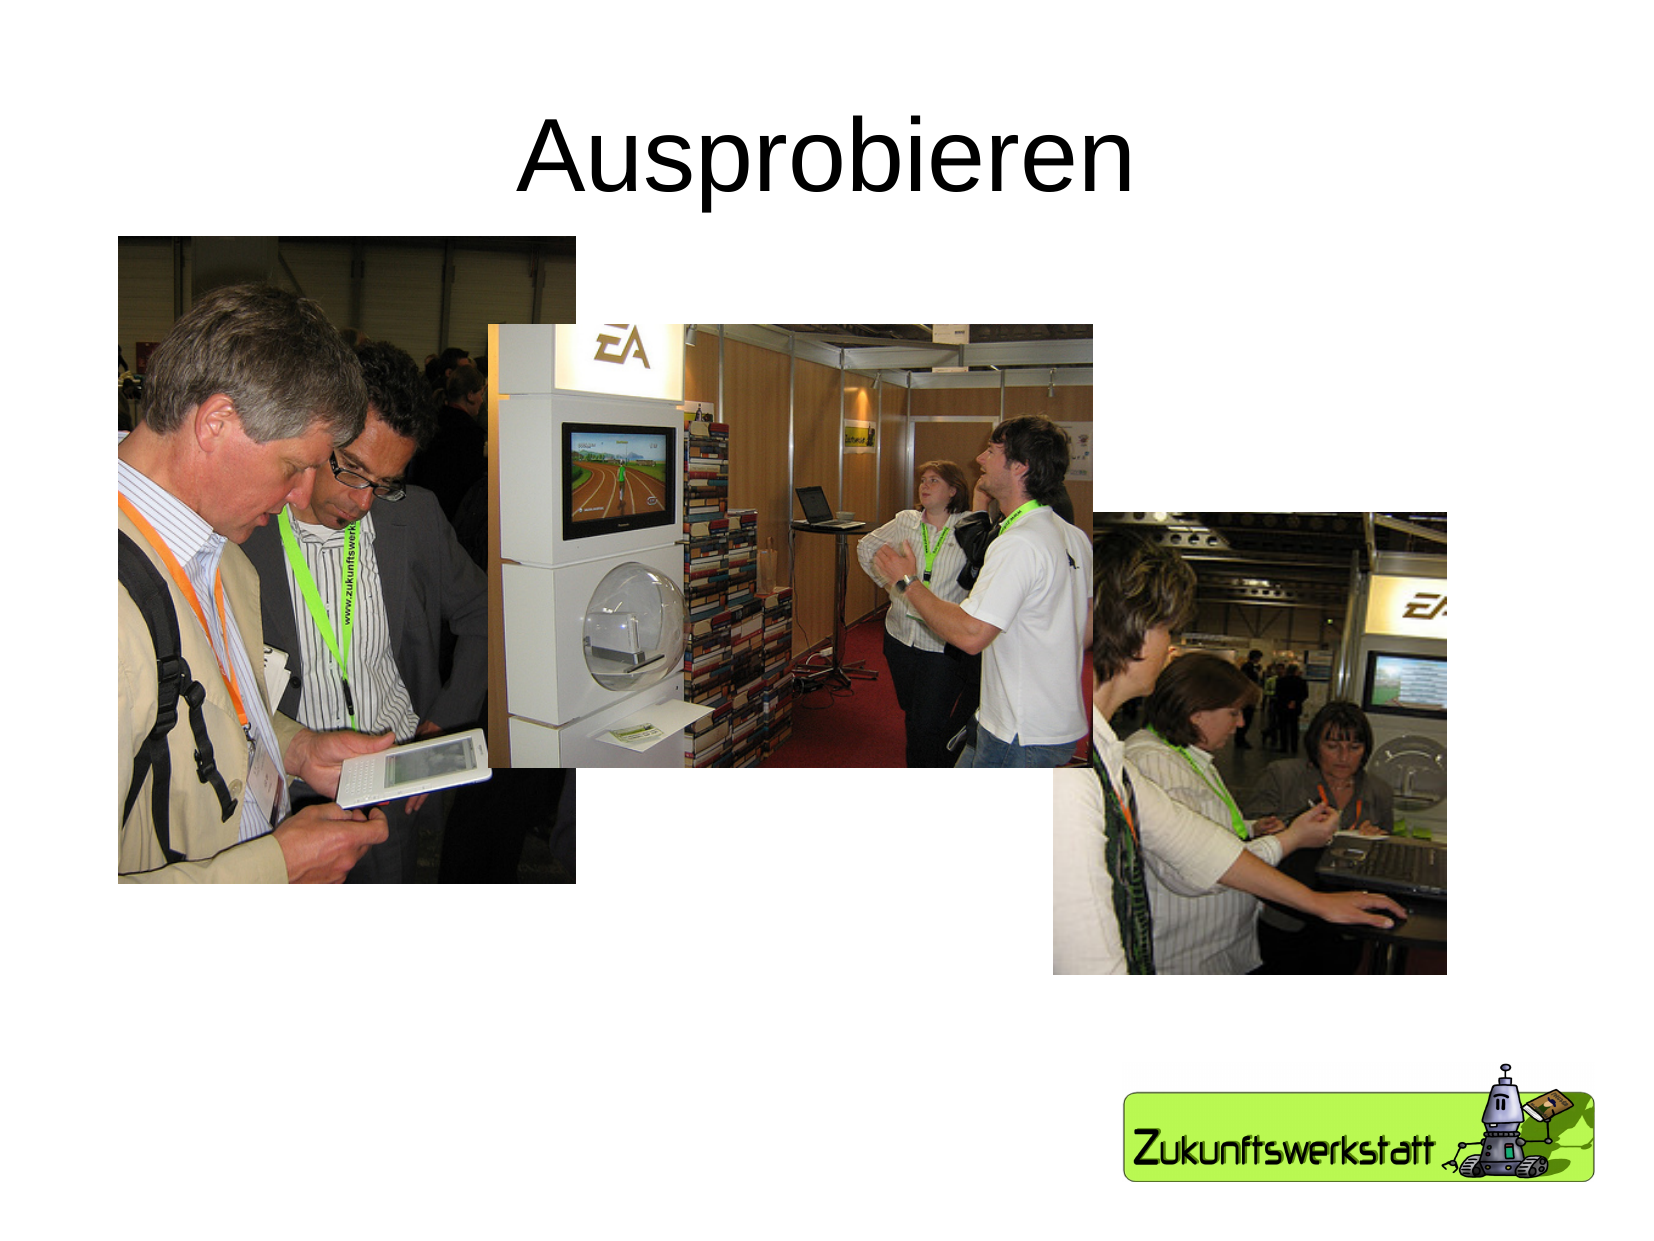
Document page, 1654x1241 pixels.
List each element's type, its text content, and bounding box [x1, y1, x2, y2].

picture [1122, 1062, 1595, 1182]
title Ausprobieren [82, 56, 1571, 249]
picture [118, 236, 1447, 975]
